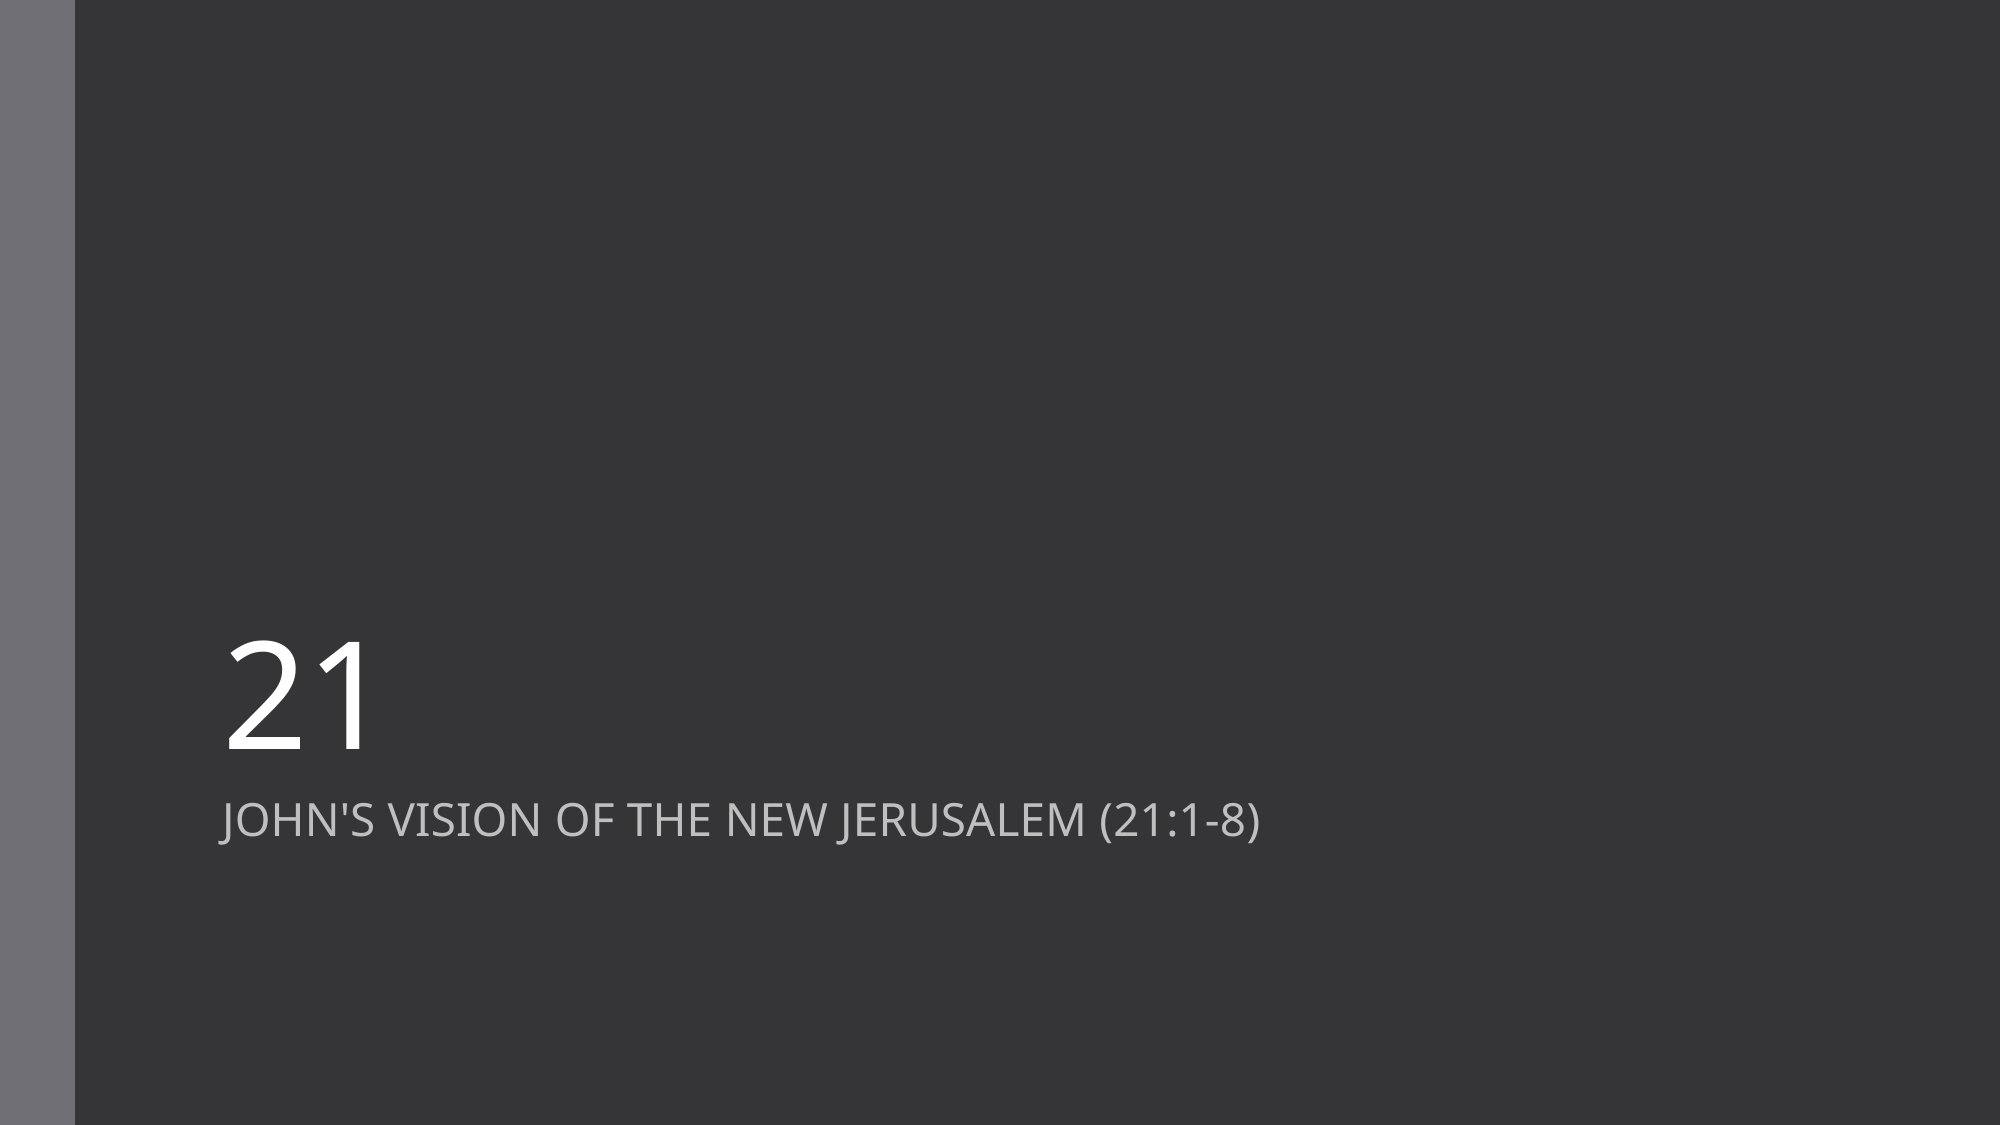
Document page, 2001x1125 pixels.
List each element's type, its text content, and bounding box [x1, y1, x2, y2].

subtitle JOHN'S VISION OF THE NEW JERUSALEM (21:1-8) [206, 787, 1752, 1066]
title 21 [206, 124, 1752, 787]
